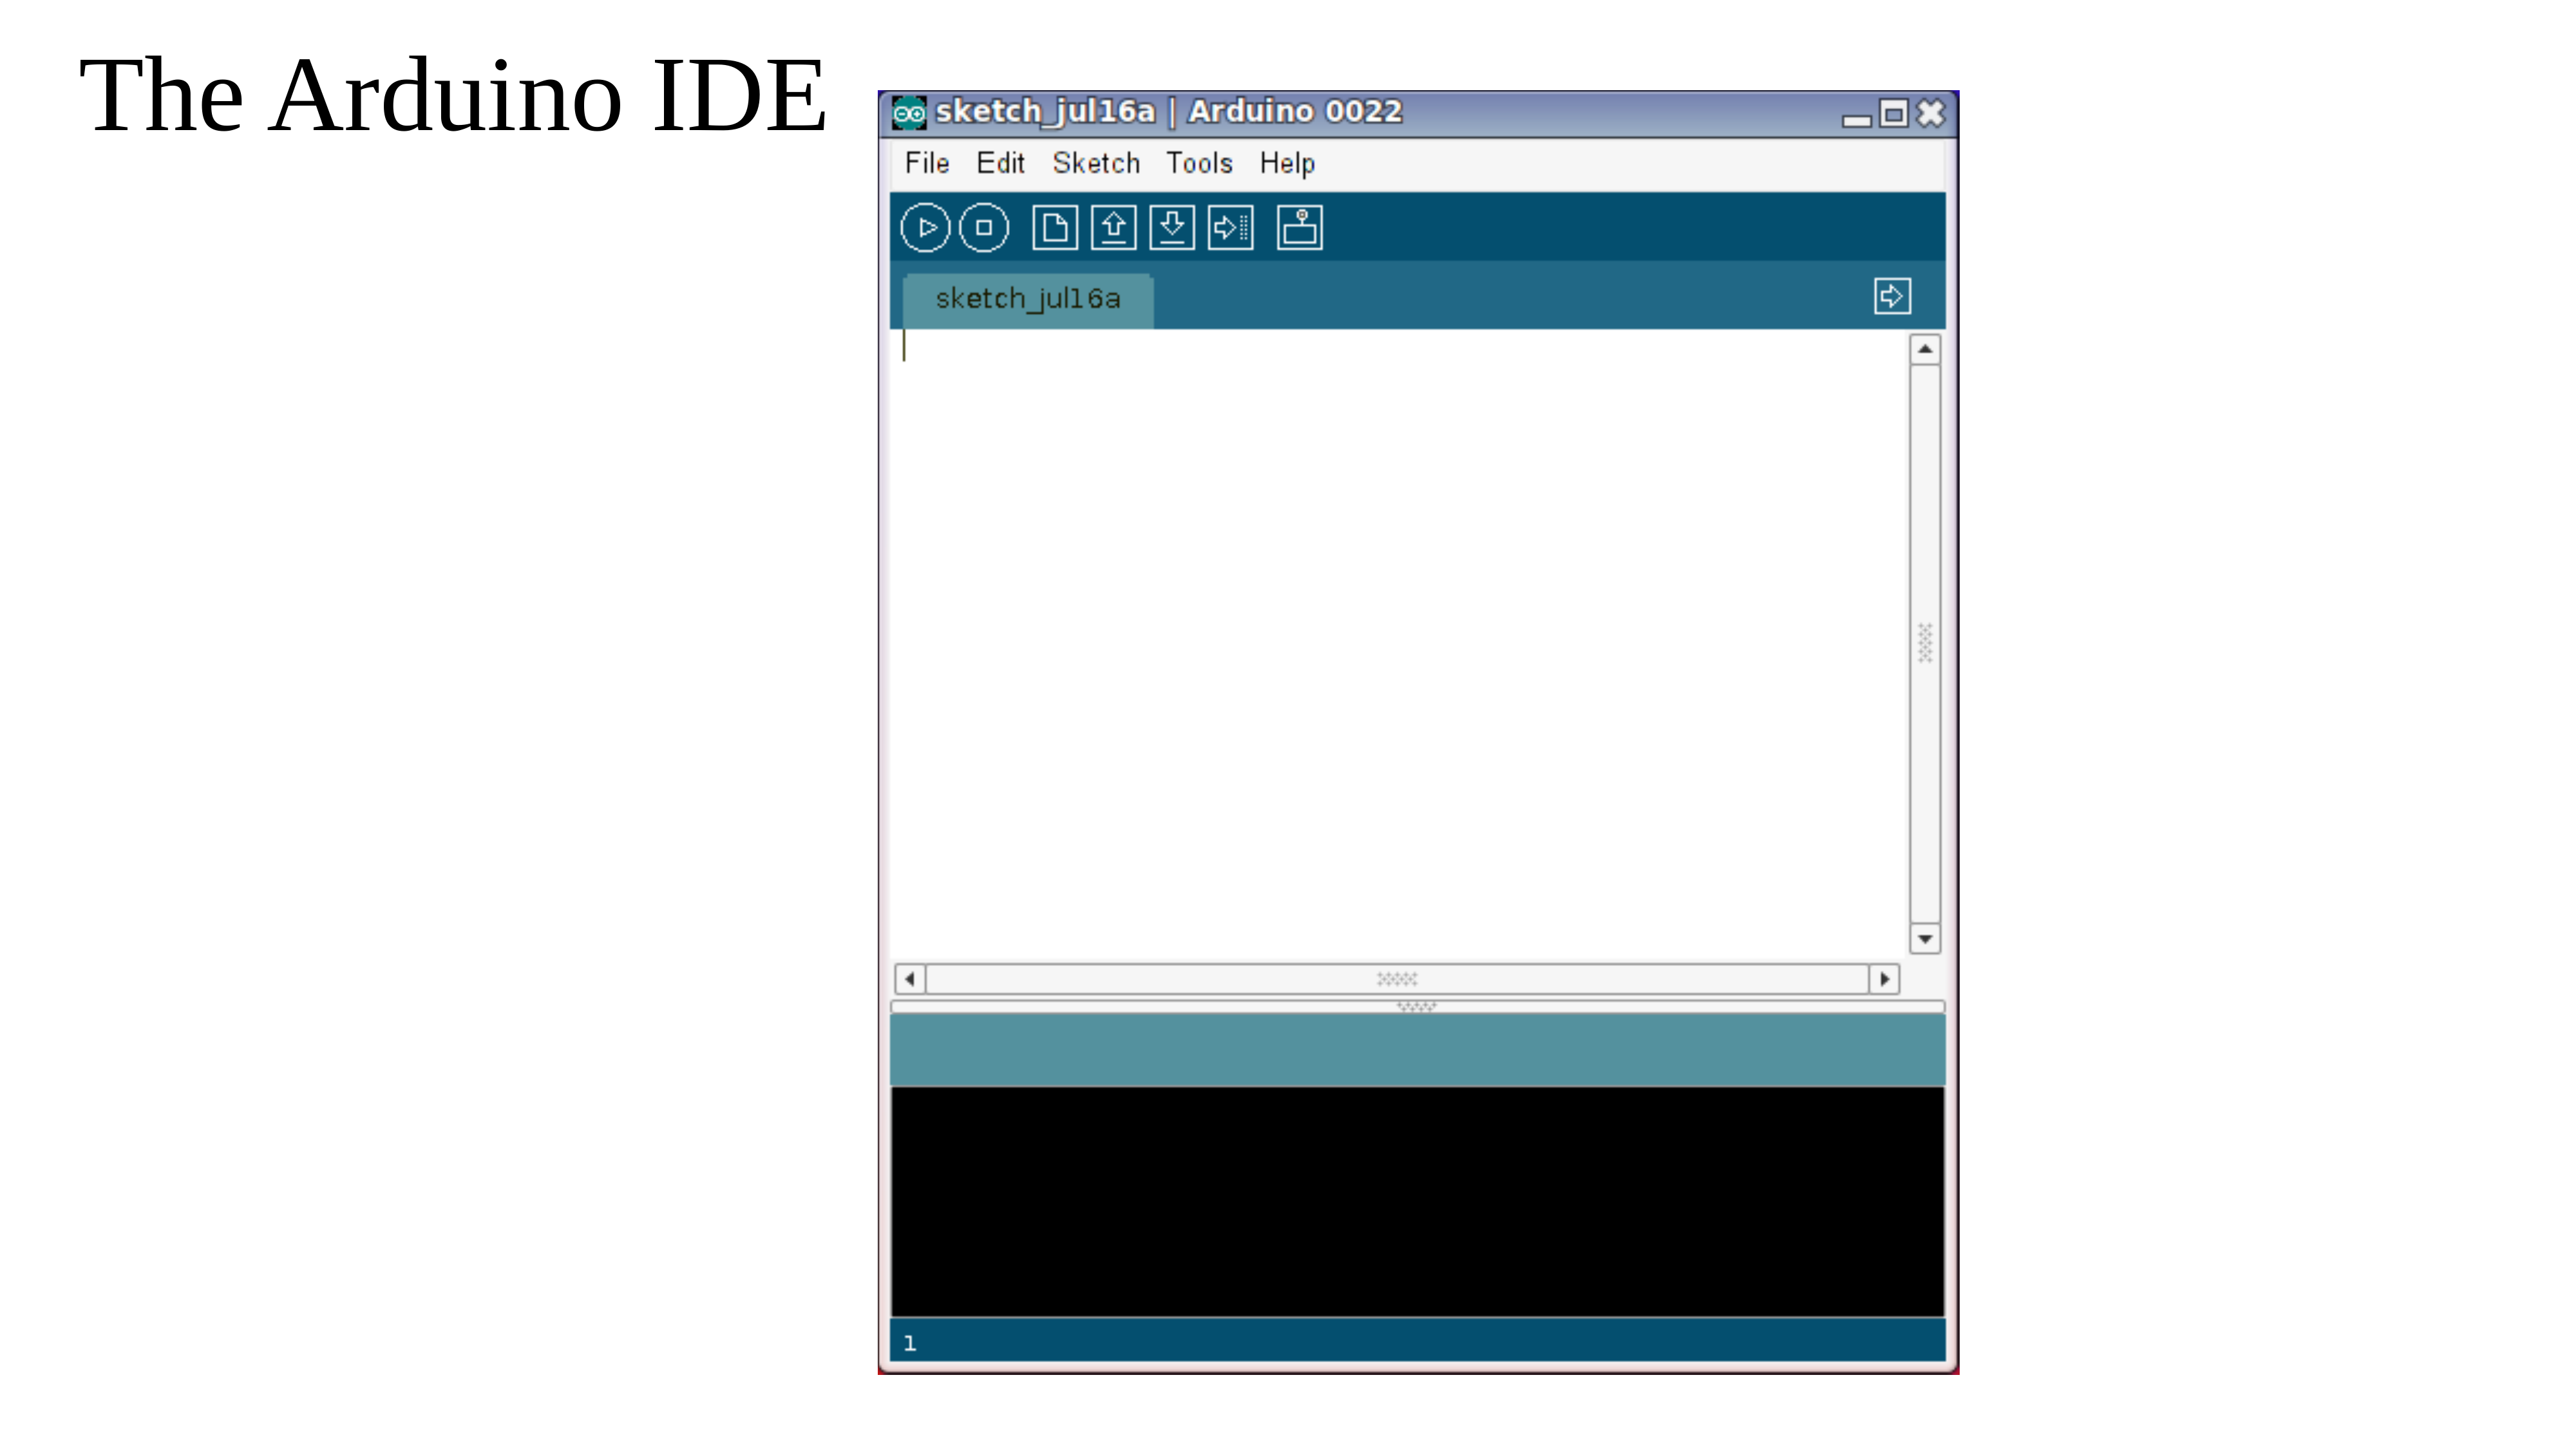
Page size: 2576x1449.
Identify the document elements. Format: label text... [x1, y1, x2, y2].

title The Arduino IDE [73, 17, 1551, 157]
picture [878, 90, 1960, 1376]
